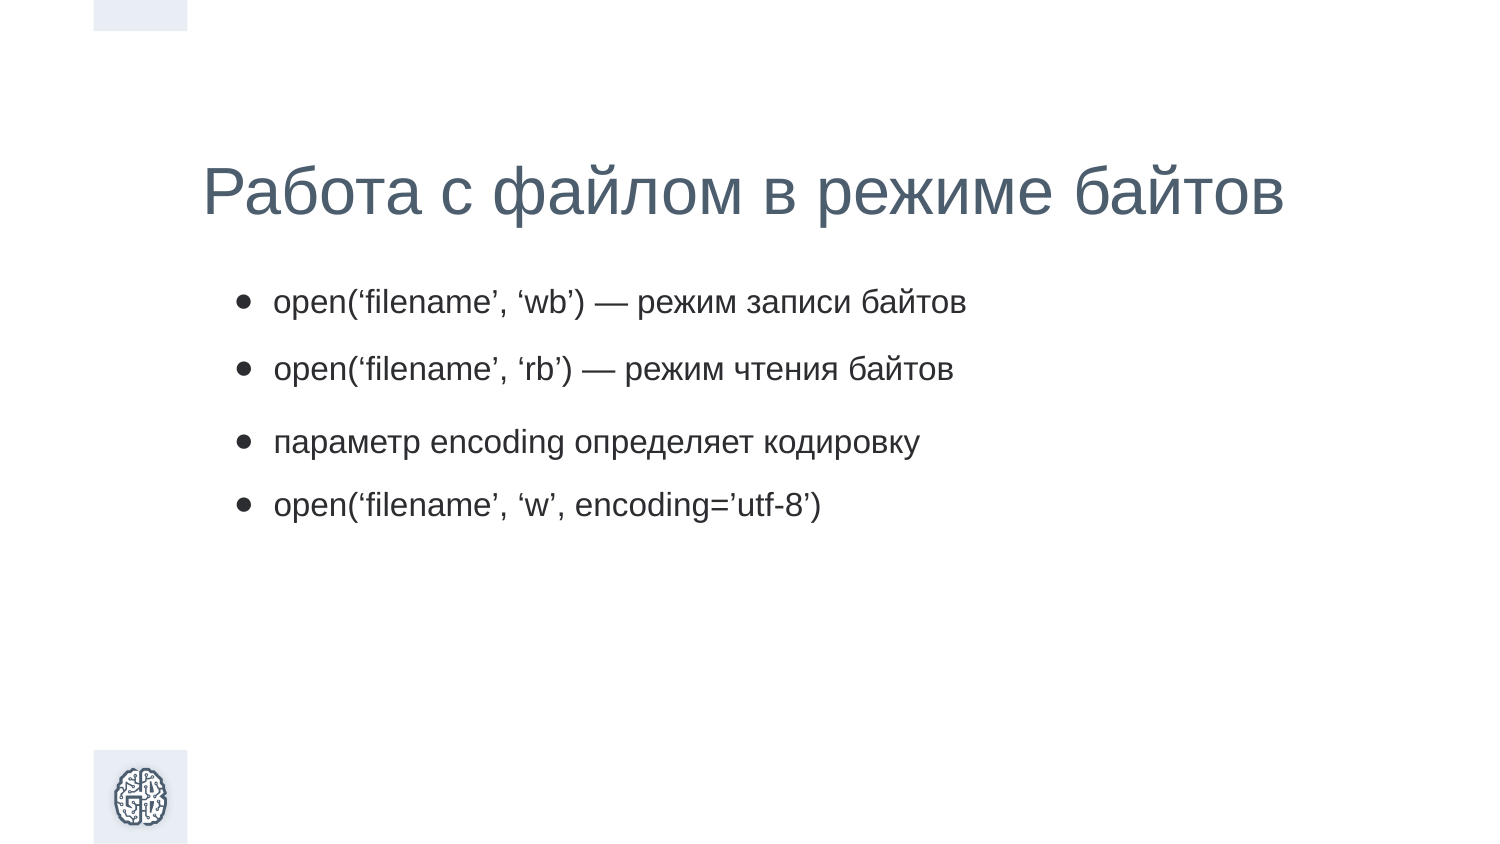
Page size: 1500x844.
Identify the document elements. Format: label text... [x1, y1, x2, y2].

text_box open(‘filename’, ‘wb’) — режим записи байтов [187, 259, 1312, 322]
text_box open(‘filename’, ‘rb’) — режим чтения байтов [187, 321, 1313, 394]
text_box Работа с файлом в режиме байтов [187, 93, 1312, 259]
picture [106, 760, 175, 834]
text_box open(‘filename’, ‘w’, encoding=’utf-8’) [187, 456, 1313, 530]
text_box параметр encoding определяет кодировку [187, 394, 1313, 456]
